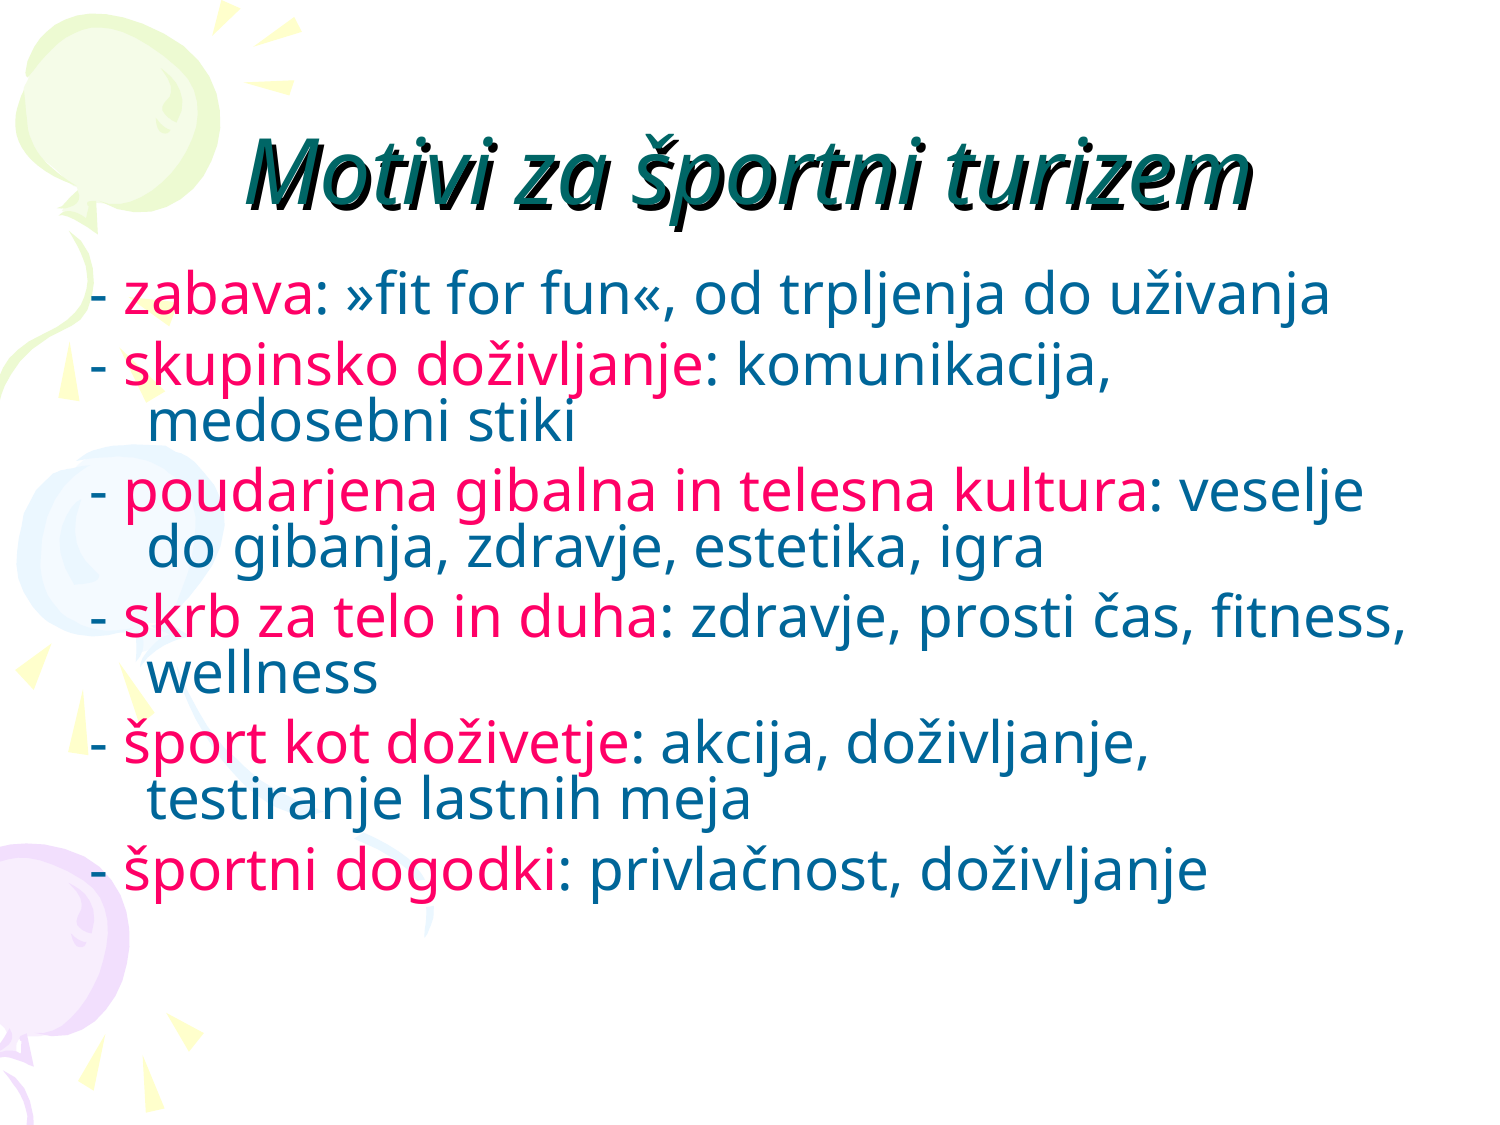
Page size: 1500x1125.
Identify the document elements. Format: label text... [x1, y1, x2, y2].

list - zabava: »fit for fun«, od trpljenja do uživanja - skupinsko doživljanje: komunikacija, medosebni stiki - poudarjena gibalna in telesna kultura: veselje do gibanja, zdravje, estetika, igra - skrb za telo in duha: zdravje, prosti čas, fitness, wellness - šport kot doživetje: akcija, doživljanje, testiranje lastnih meja - športni dogodki: privlačnost, doživljanje [75, 262, 1426, 994]
title Motivi za športni turizem [72, 16, 1426, 233]
